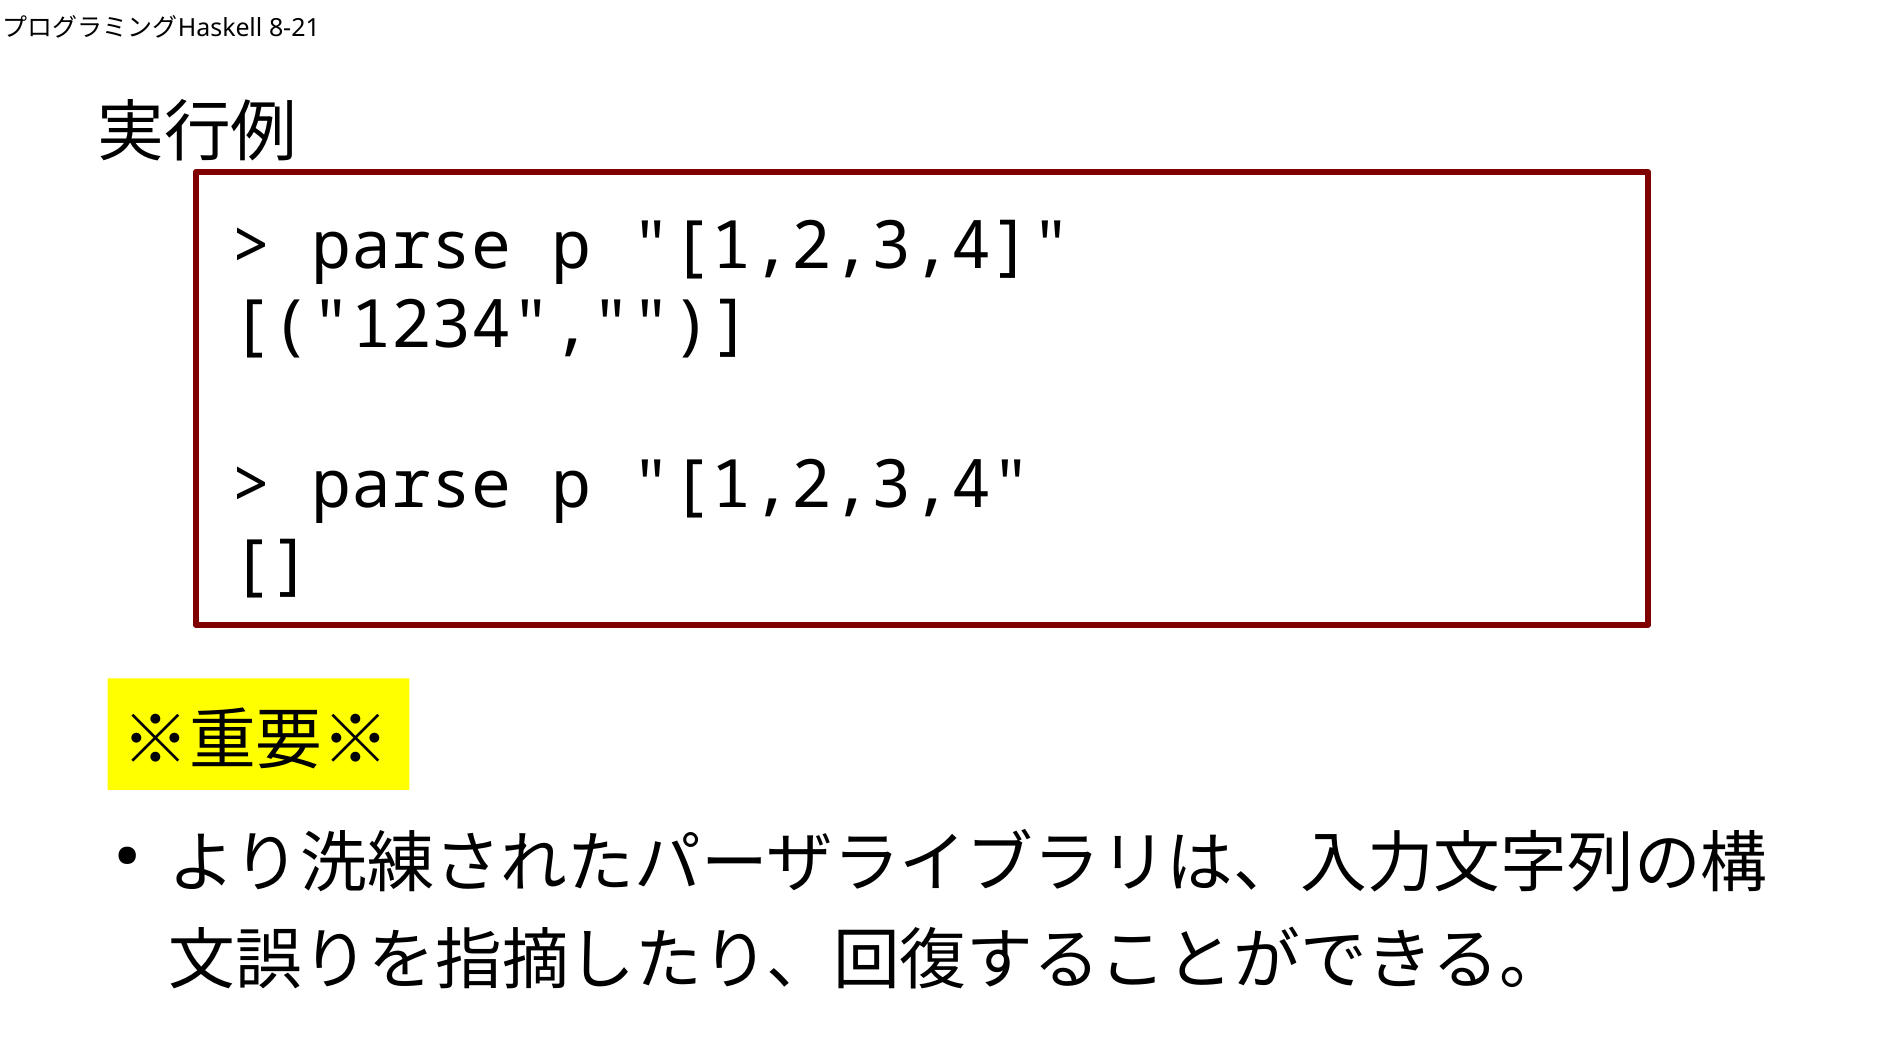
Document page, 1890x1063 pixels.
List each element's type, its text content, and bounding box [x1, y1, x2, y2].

text_box > parse p "[1,2,3,4]" [("1234","")] > parse p "[1,2,3,4" [] [195, 171, 1648, 626]
list より洗練されたパーザライブラリは、入力文字列の構文誤りを指摘したり、回復することができる。 [94, 806, 1796, 946]
list 実行例 [94, 74, 1796, 148]
text_box ※重要※ [107, 678, 410, 760]
